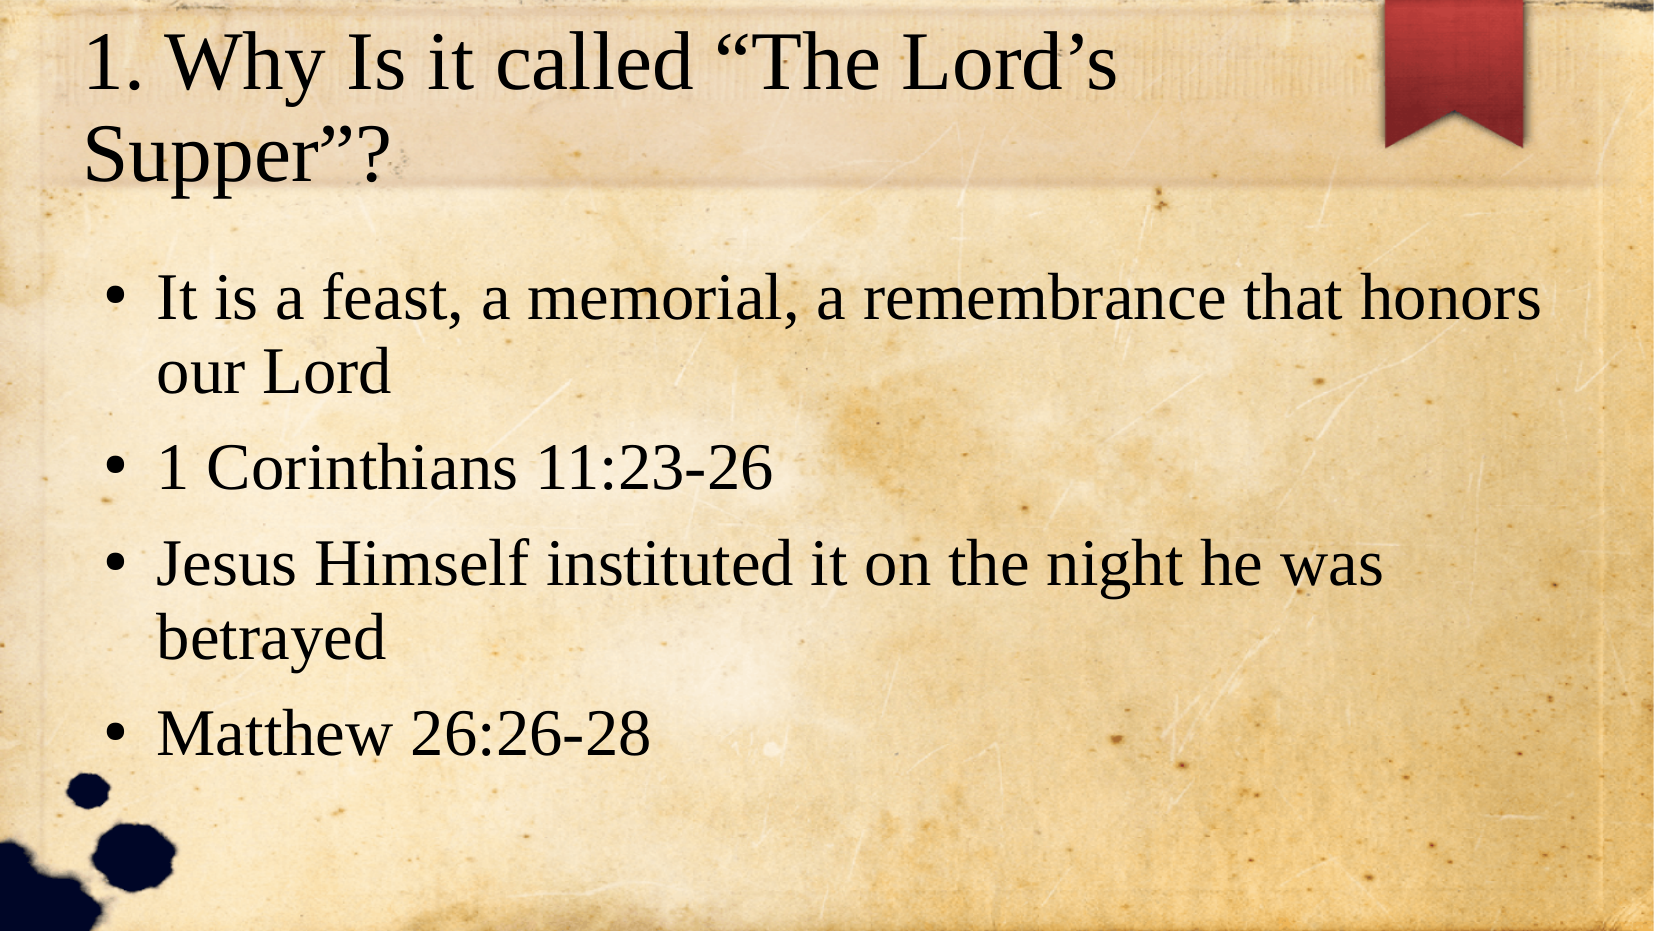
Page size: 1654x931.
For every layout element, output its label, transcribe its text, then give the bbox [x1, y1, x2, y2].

picture [0, 0, 1654, 931]
title 1. Why Is it called “The Lord’s Supper”? [82, 14, 1347, 200]
list It is a feast, a memorial, a remembrance that honors our Lord 1 Corinthians 11:23-26 Jesus Himself instituted it on the night he was betrayed Matthew 26:26-28 [85, 259, 1613, 863]
